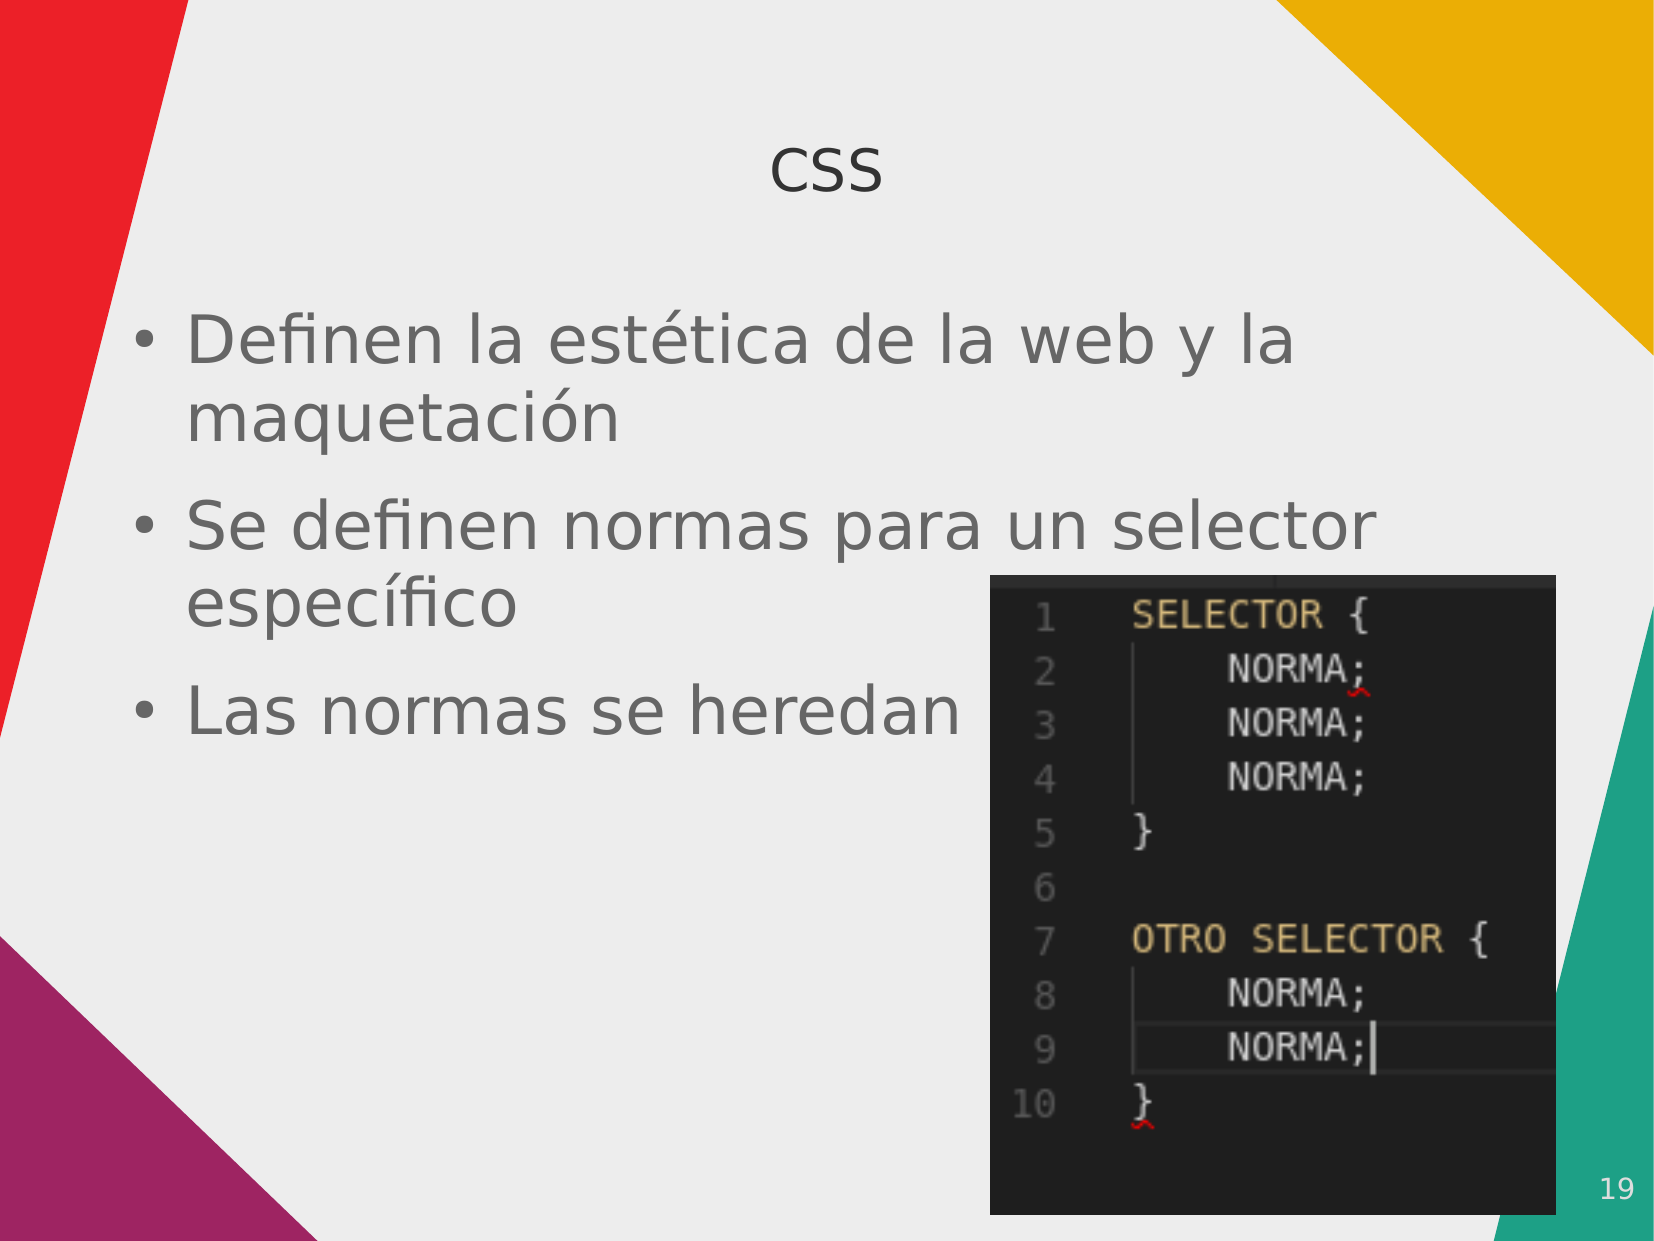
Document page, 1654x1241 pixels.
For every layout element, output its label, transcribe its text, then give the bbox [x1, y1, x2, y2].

title CSS [114, 73, 1539, 271]
picture [990, 575, 1556, 1216]
list Definen la estética de la web y la maquetación Se definen normas para un selector específico Las normas se heredan [114, 302, 1539, 1033]
